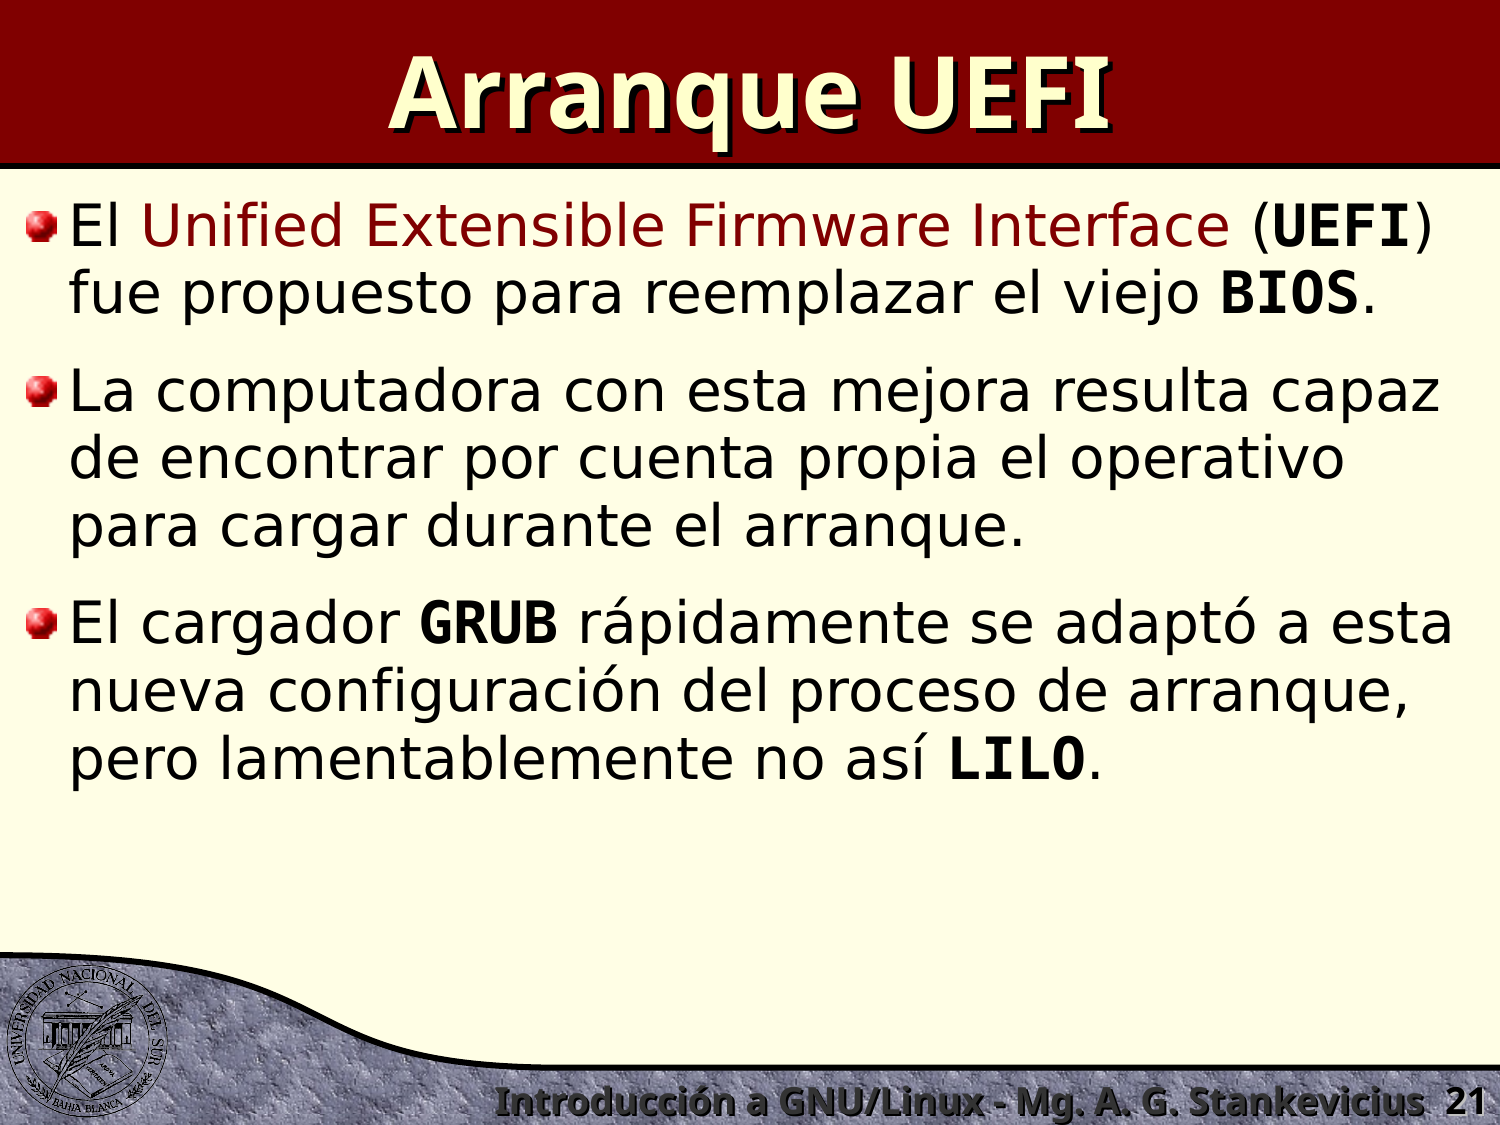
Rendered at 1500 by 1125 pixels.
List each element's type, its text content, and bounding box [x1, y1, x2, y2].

title Arranque UEFI [15, 12, 1485, 153]
picture [1059, 1100, 1065, 1110]
picture [0, 956, 1500, 1125]
list El Unified Extensible Firmware Interface (UEFI) fue propuesto para reemplazar el viejo BIOS. La computadora con esta mejora resulta capaz de encontrar por cuenta propia el operativo para cargar durante el arranque. El cargador GRUB rápidamente se adaptó a esta nueva configuración del proceso de arranque, pero lamentablemente no así LILO. [11, 192, 1486, 845]
